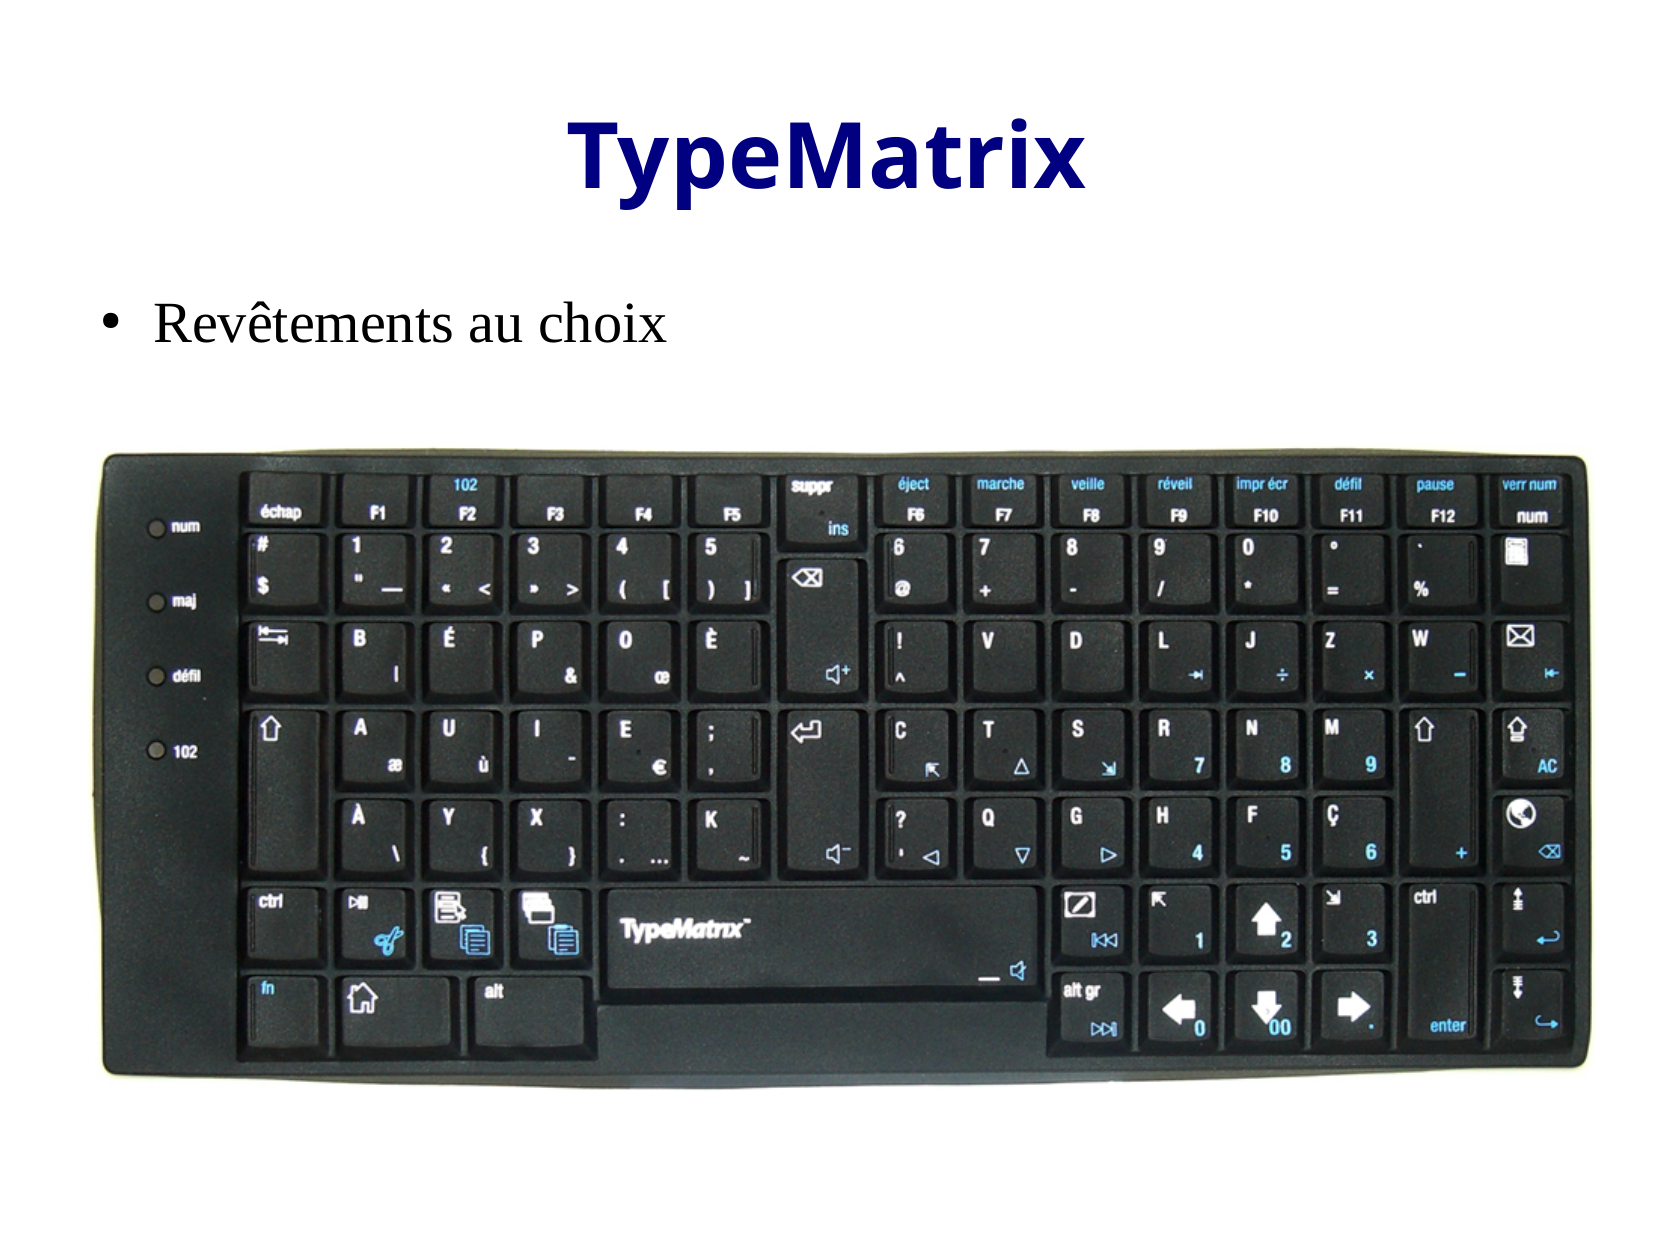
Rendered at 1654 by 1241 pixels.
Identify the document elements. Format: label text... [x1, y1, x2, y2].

title TypeMatrix [82, 49, 1571, 257]
list Revêtements au choix [82, 290, 1571, 1094]
picture [1571, 444, 1595, 1091]
